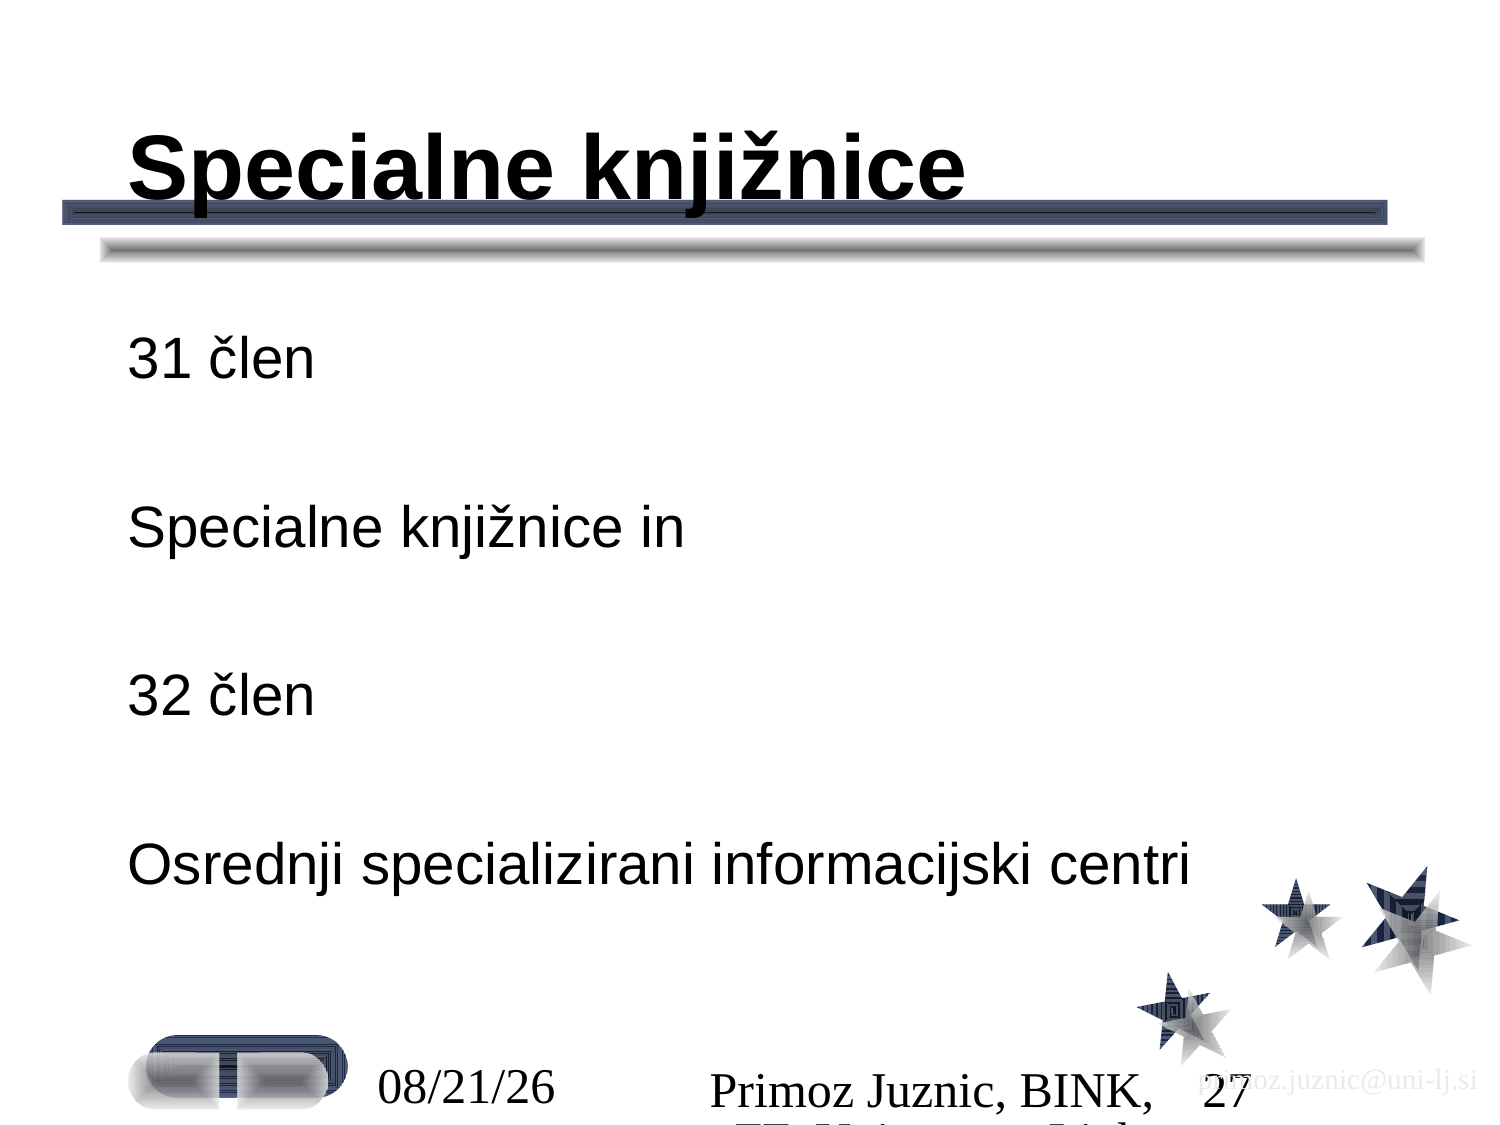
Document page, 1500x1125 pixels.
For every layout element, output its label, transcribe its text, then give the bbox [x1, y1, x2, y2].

list 31 člen Specialne knjižnice in 32 člen Osrednji specializirani informacijski centri [112, 312, 1388, 1074]
title Specialne knjižnice [112, 37, 1388, 225]
